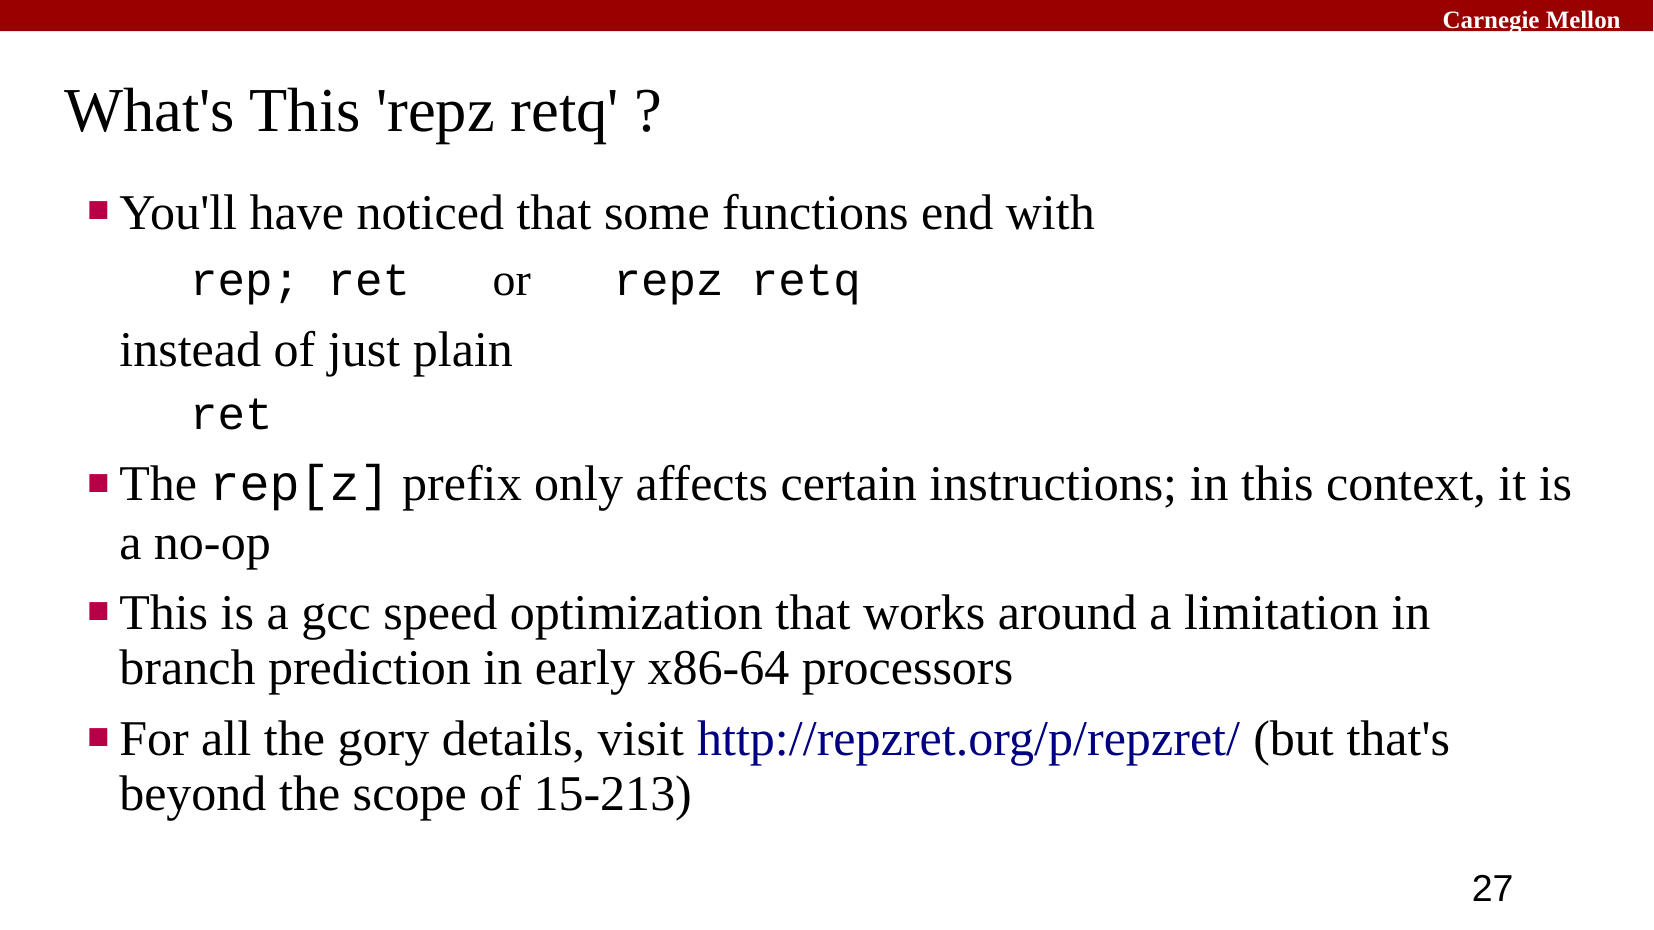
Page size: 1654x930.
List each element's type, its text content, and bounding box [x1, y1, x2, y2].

list You'll have noticed that some functions end with rep; ret or repz retq instead of just plain ret The rep[z] prefix only affects certain instructions; in this context, it is a no-op This is a gcc speed optimization that works around a limitation in branch prediction in early x86-64 processors For all the gory details, visit http://repzret.org/p/repzret/ (but that's beyond the scope of 15-213) [71, 184, 1576, 859]
title What's This 'repz retq' ? [64, 58, 1576, 163]
